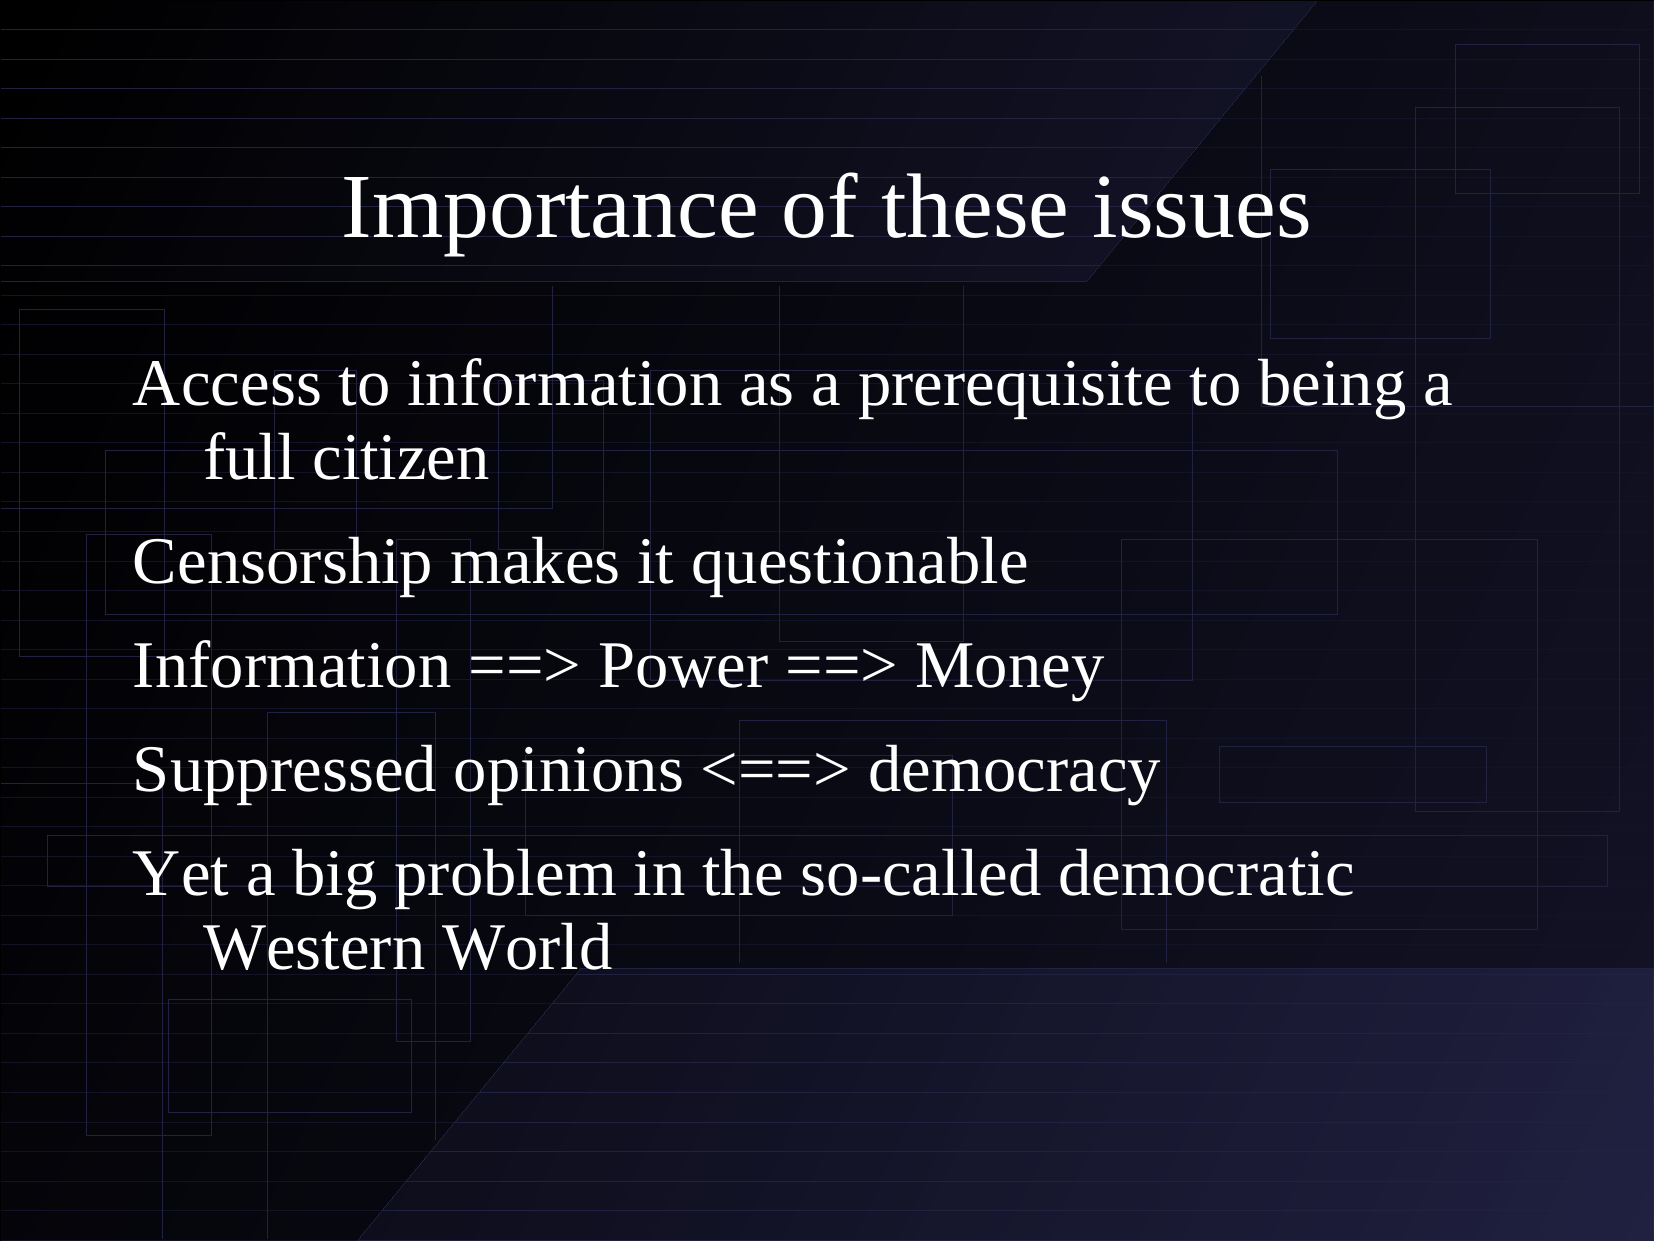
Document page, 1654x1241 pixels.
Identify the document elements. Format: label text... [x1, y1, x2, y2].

title Importance of these issues [121, 102, 1534, 311]
list Access to information as a prerequisite to being a full citizen Censorship makes it questionable Information ==> Power ==> Money Suppressed opinions <==> democracy Yet a big problem in the so-called democratic Western World [121, 344, 1534, 1127]
